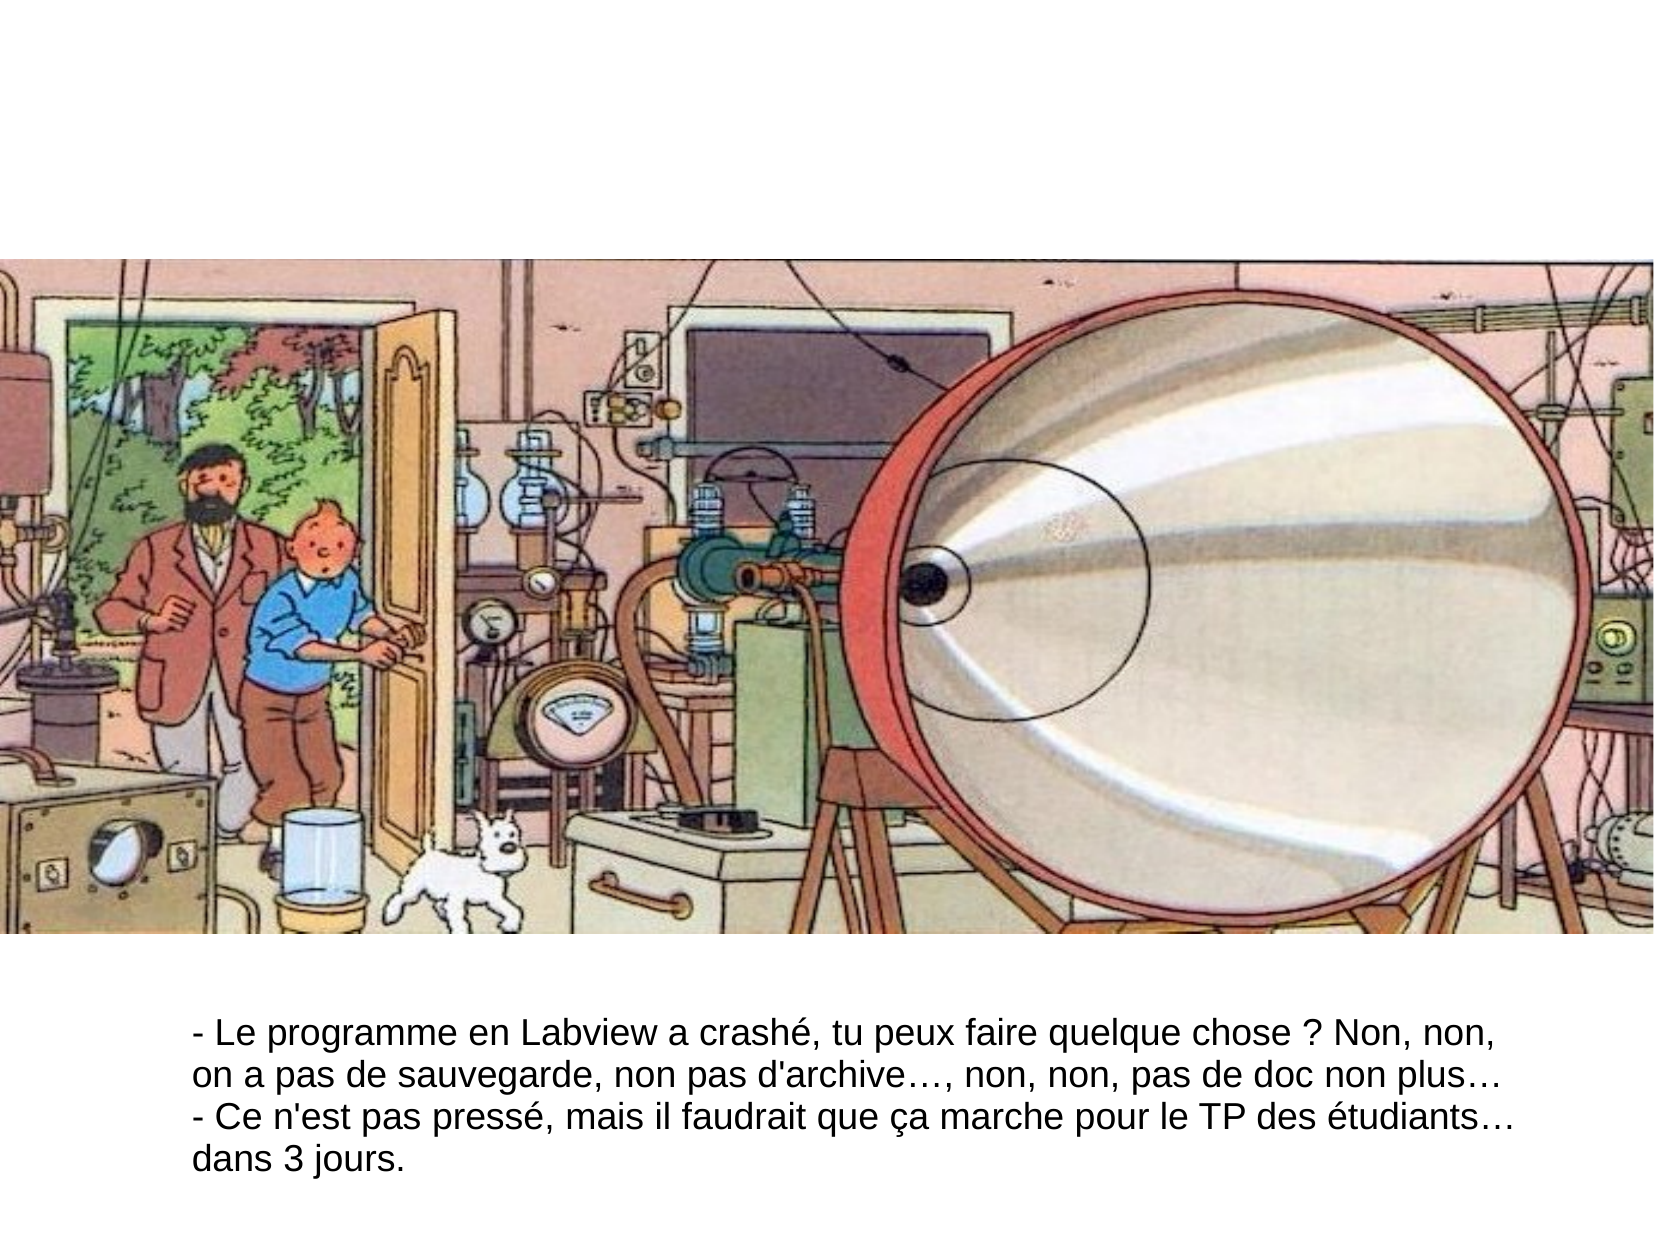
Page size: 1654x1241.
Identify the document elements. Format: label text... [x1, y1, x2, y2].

picture [0, 259, 1654, 934]
text_box - Le programme en Labview a crashé, tu peux faire quelque chose ? Non, non, on a pas de sauvegarde, non pas d'archive…, non, non, pas de doc non plus… - Ce n'est pas pressé, mais il faudrait que ça marche pour le TP des étudiants… dans 3 jours. [177, 1003, 1533, 1187]
